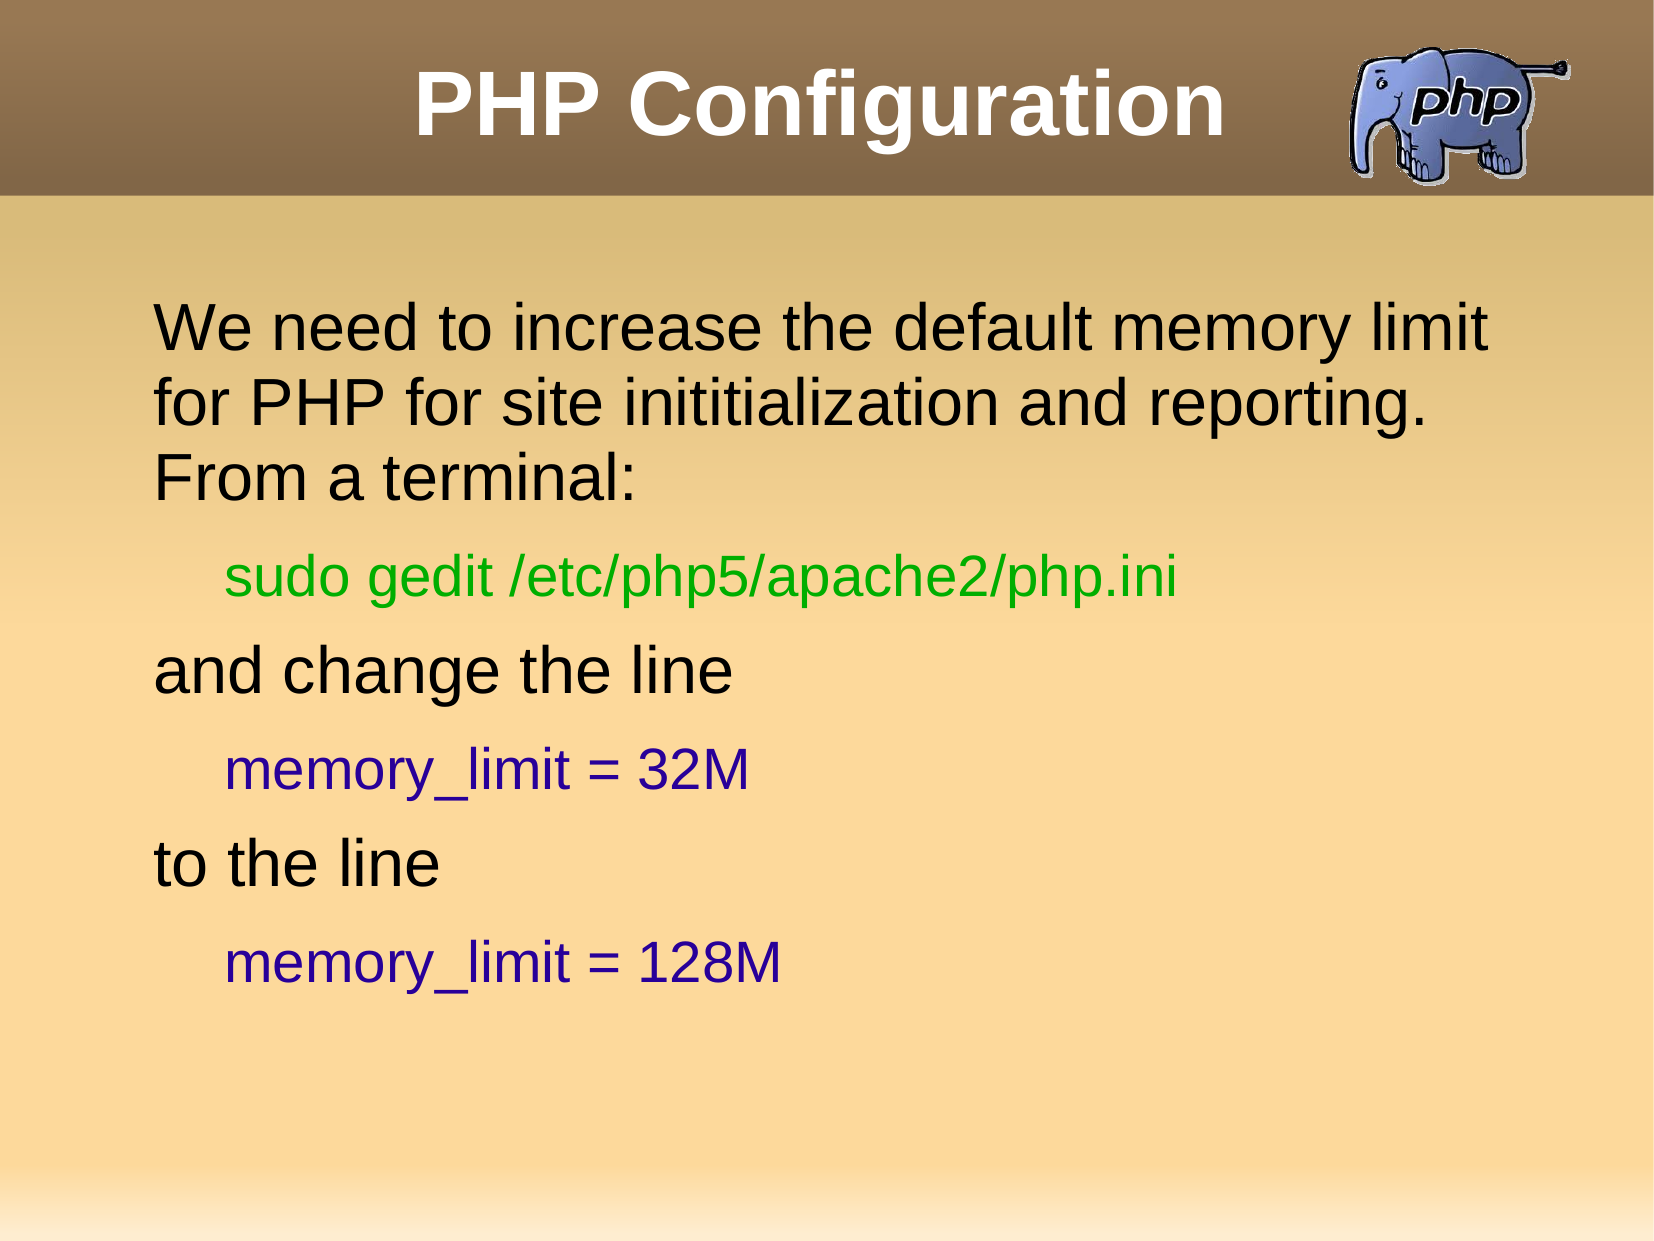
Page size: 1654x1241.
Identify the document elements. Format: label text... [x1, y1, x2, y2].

title PHP Configuration [76, 7, 1565, 200]
picture [0, 0, 1654, 1241]
list We need to increase the default memory limit for PHP for site inititialization and reporting. From a terminal: sudo gedit /etc/php5/apache2/php.ini and change the line memory_limit = 32M to the line memory_limit = 128M [82, 290, 1571, 1094]
